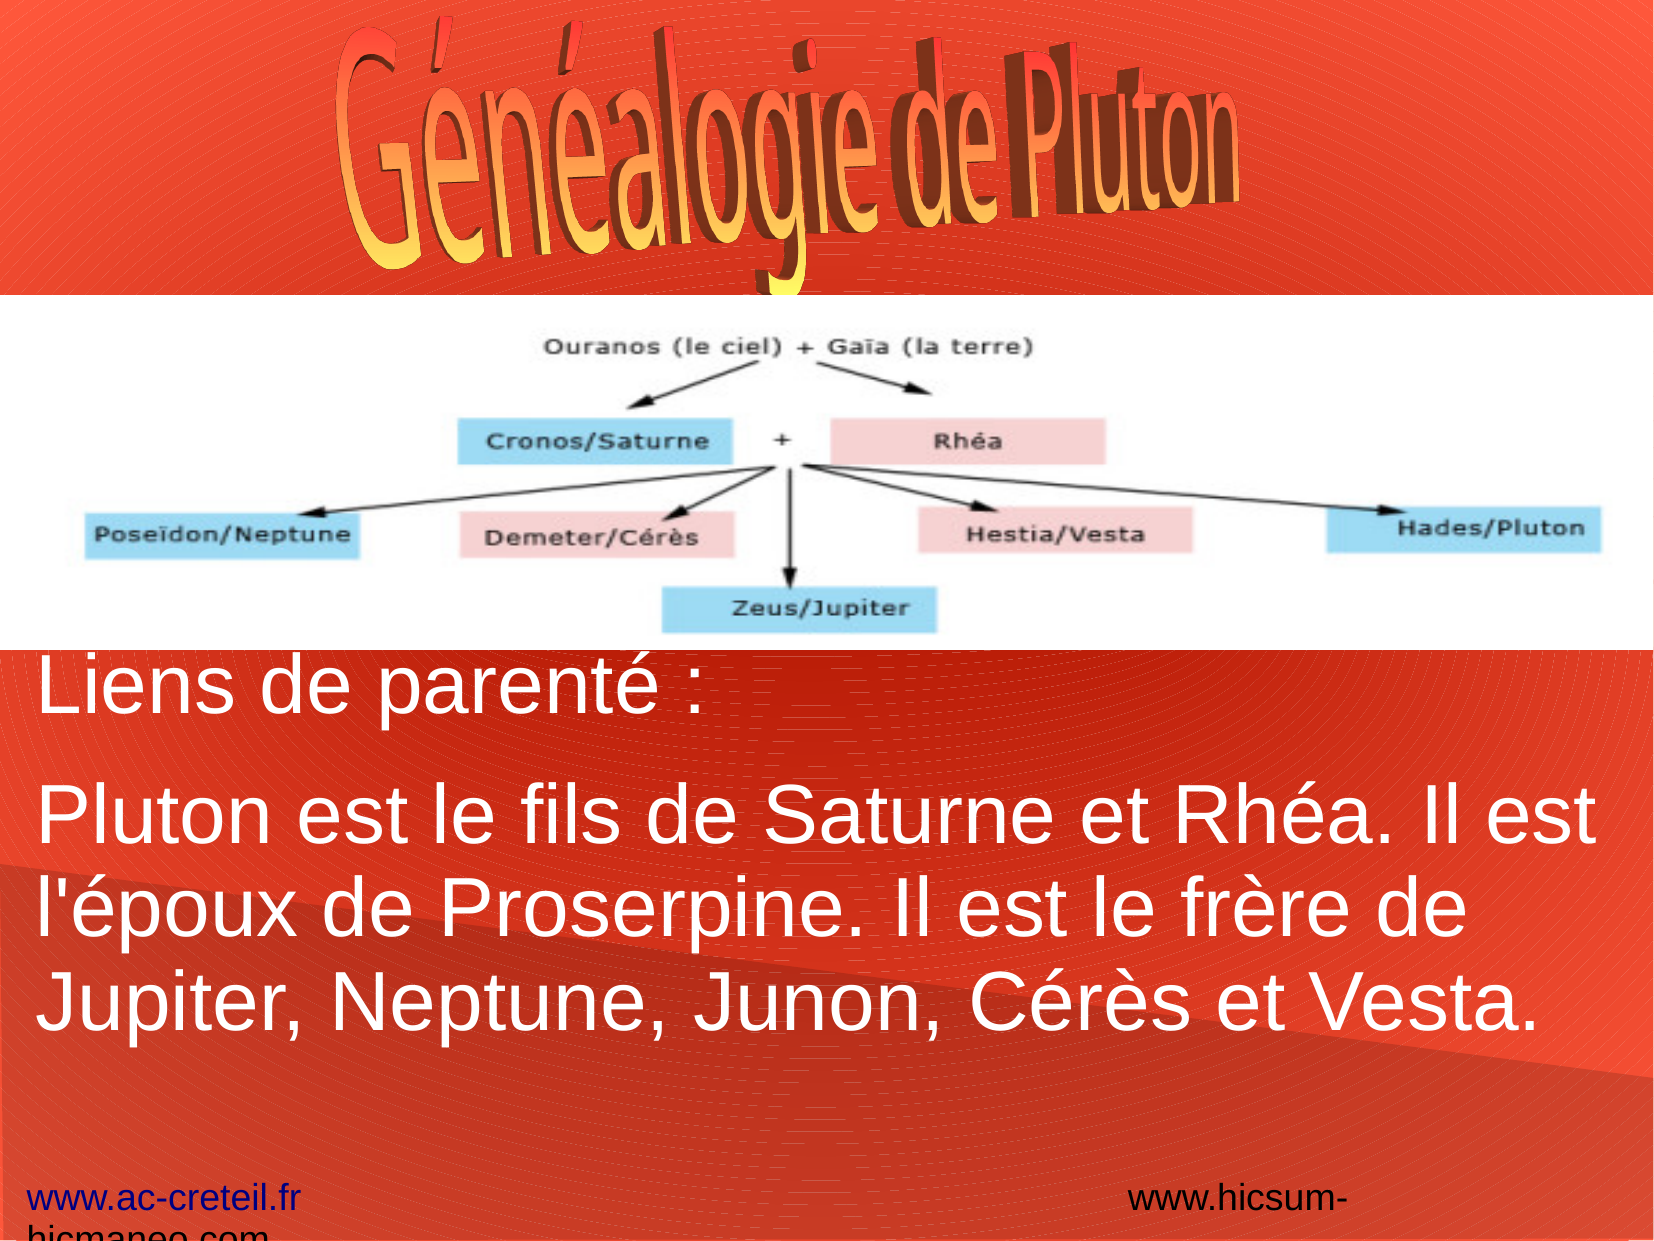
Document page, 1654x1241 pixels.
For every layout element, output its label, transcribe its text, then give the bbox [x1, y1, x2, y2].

text_box www.ac-creteil.fr www.hicsum-hicmaneo.com [11, 1169, 1607, 1227]
list Liens de parenté : Pluton est le fils de Saturne et Rhéa. Il est l'époux de Proserpine. Il est le frère de Jupiter, Neptune, Junon, Cérès et Vesta. [35, 650, 1607, 1146]
picture [0, 295, 1654, 650]
